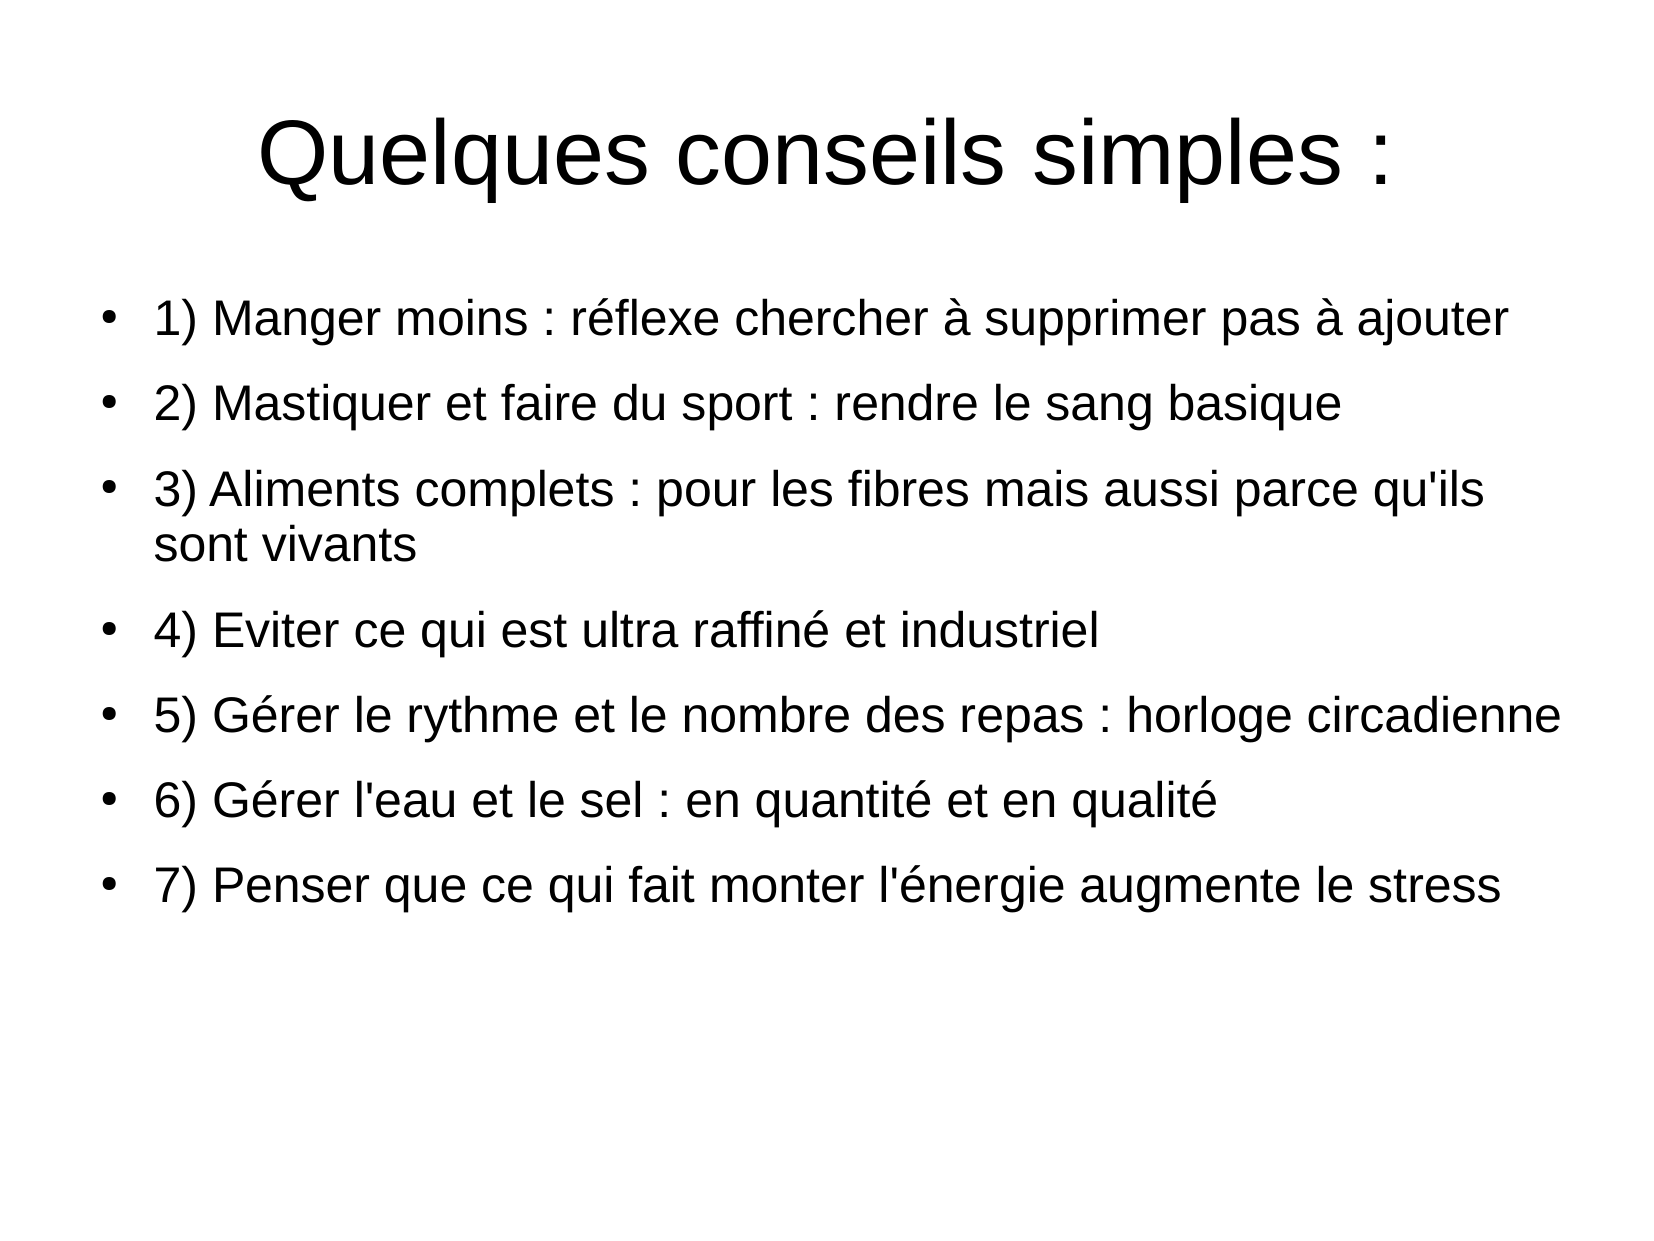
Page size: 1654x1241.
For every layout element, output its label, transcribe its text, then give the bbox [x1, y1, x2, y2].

title Quelques conseils simples : [82, 49, 1571, 257]
list 1) Manger moins : réflexe chercher à supprimer pas à ajouter 2) Mastiquer et faire du sport : rendre le sang basique 3) Aliments complets : pour les fibres mais aussi parce qu'ils sont vivants 4) Eviter ce qui est ultra raffiné et industriel 5) Gérer le rythme et le nombre des repas : horloge circadienne 6) Gérer l'eau et le sel : en quantité et en qualité 7) Penser que ce qui fait monter l'énergie augmente le stress [82, 290, 1571, 1109]
